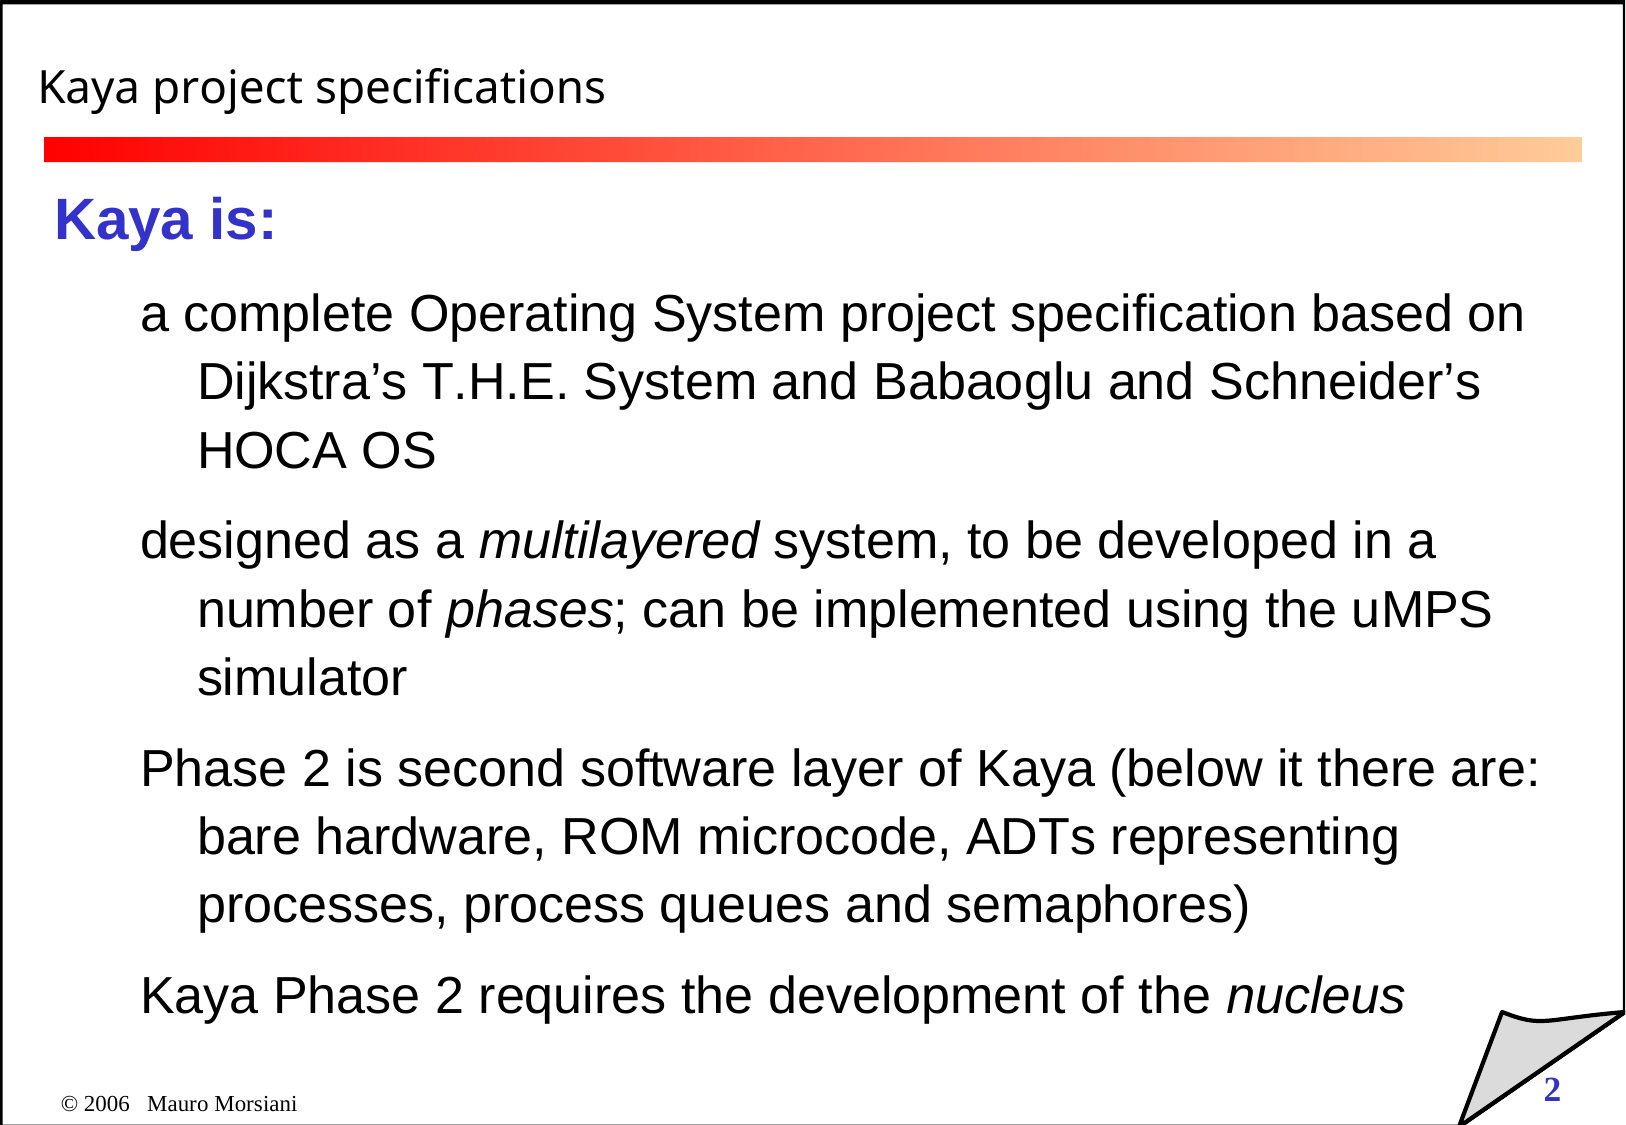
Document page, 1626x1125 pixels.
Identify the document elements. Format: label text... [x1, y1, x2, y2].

title Kaya project specifications [37, 44, 1588, 131]
list Kaya is: a complete Operating System project specification based on Dijkstra’s T.H.E. System and Babaoglu and Schneider’s HOCA OS designed as a multilayered system, to be developed in a number of phases; can be implemented using the uMPS simulator Phase 2 is second software layer of Kaya (below it there are: bare hardware, ROM microcode, ADTs representing processes, process queues and semaphores) Kaya Phase 2 requires the development of the nucleus [54, 187, 1571, 1124]
